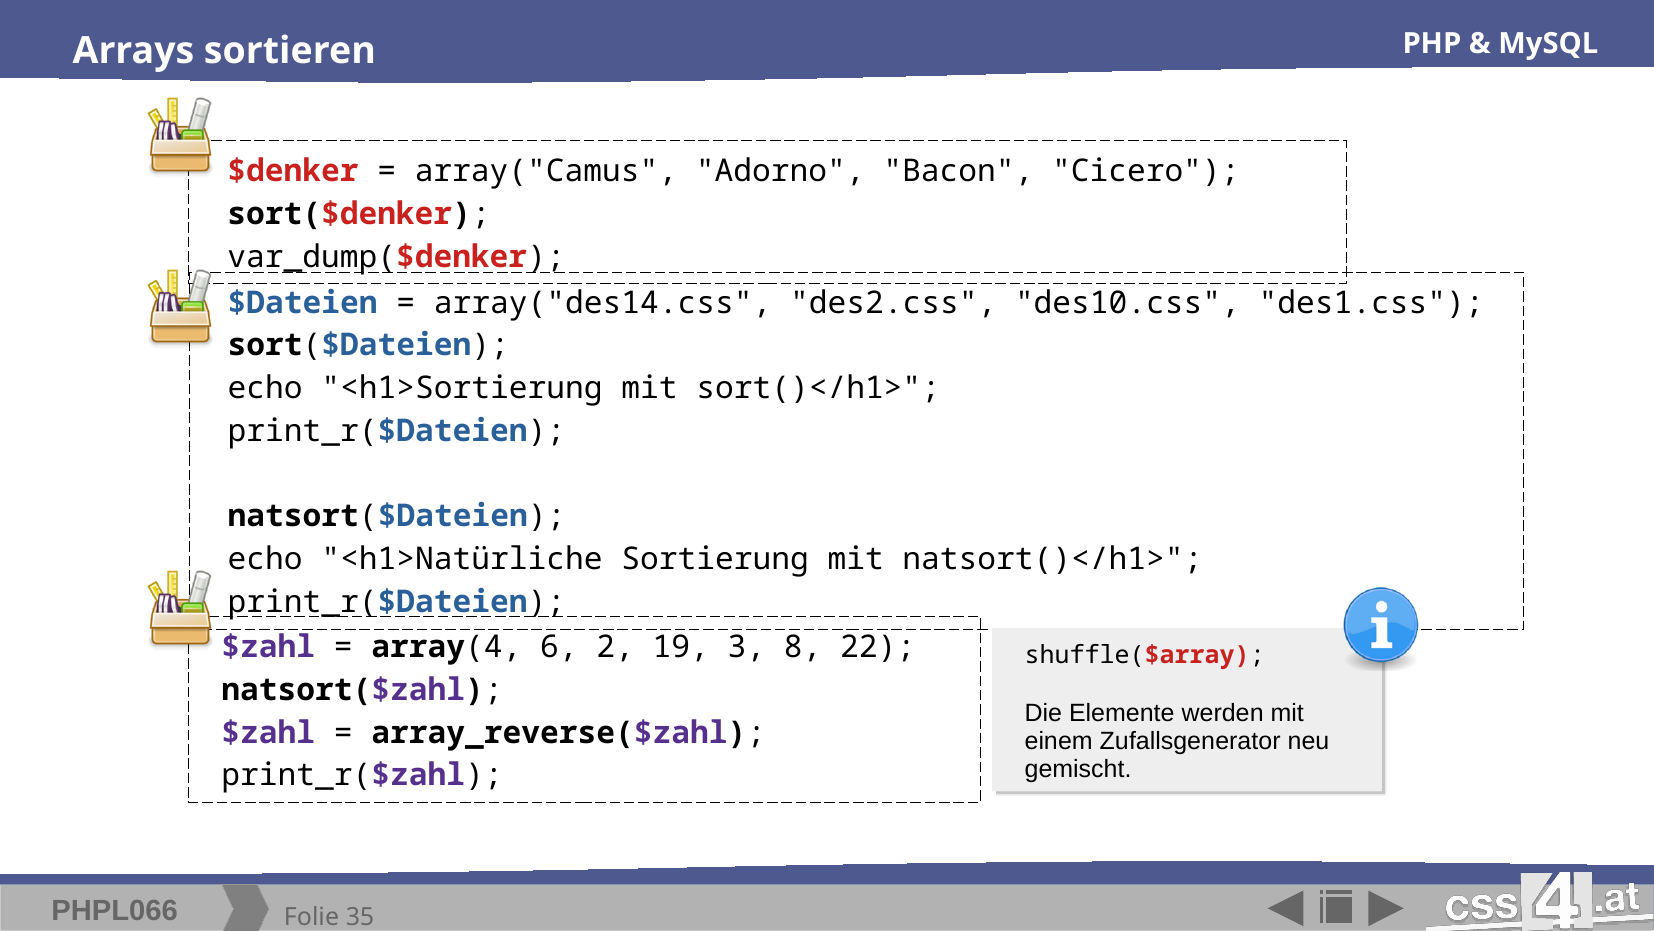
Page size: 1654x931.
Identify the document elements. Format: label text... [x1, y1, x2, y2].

text_box $denker = array("Camus", "Adorno", "Bacon", "Cicero"); sort($denker); var_dump($denker); [188, 141, 1347, 284]
text_box shuffle($array); Die Elemente werden mit einem Zufallsgenerator neu gemischt. [992, 628, 1382, 792]
picture [1426, 872, 1654, 931]
text_box PHPL066 [36, 886, 209, 931]
text_box [0, 861, 1654, 931]
text_box $zahl = array(4, 6, 2, 19, 3, 8, 22); natsort($zahl); $zahl = array_reverse($zahl); print_r($zahl); [188, 625, 981, 794]
text_box $Dateien = array("des14.css", "des2.css", "des10.css", "des1.css"); sort($Dateien); echo "<h1>Sortierung mit sort()</h1>"; print_r($Dateien); natsort($Dateien); echo "<h1>Natürliche Sortierung mit natsort()</h1>"; print_r($Dateien); [189, 307, 1524, 595]
text_box Arrays sortieren [57, 16, 469, 69]
picture [139, 94, 223, 178]
text_box [0, 0, 1654, 83]
picture [1338, 587, 1422, 671]
picture [139, 266, 223, 349]
text_box PHP & MySQL [1387, 15, 1619, 60]
text_box Folie <Foliennummer> [269, 891, 542, 931]
picture [139, 567, 223, 651]
